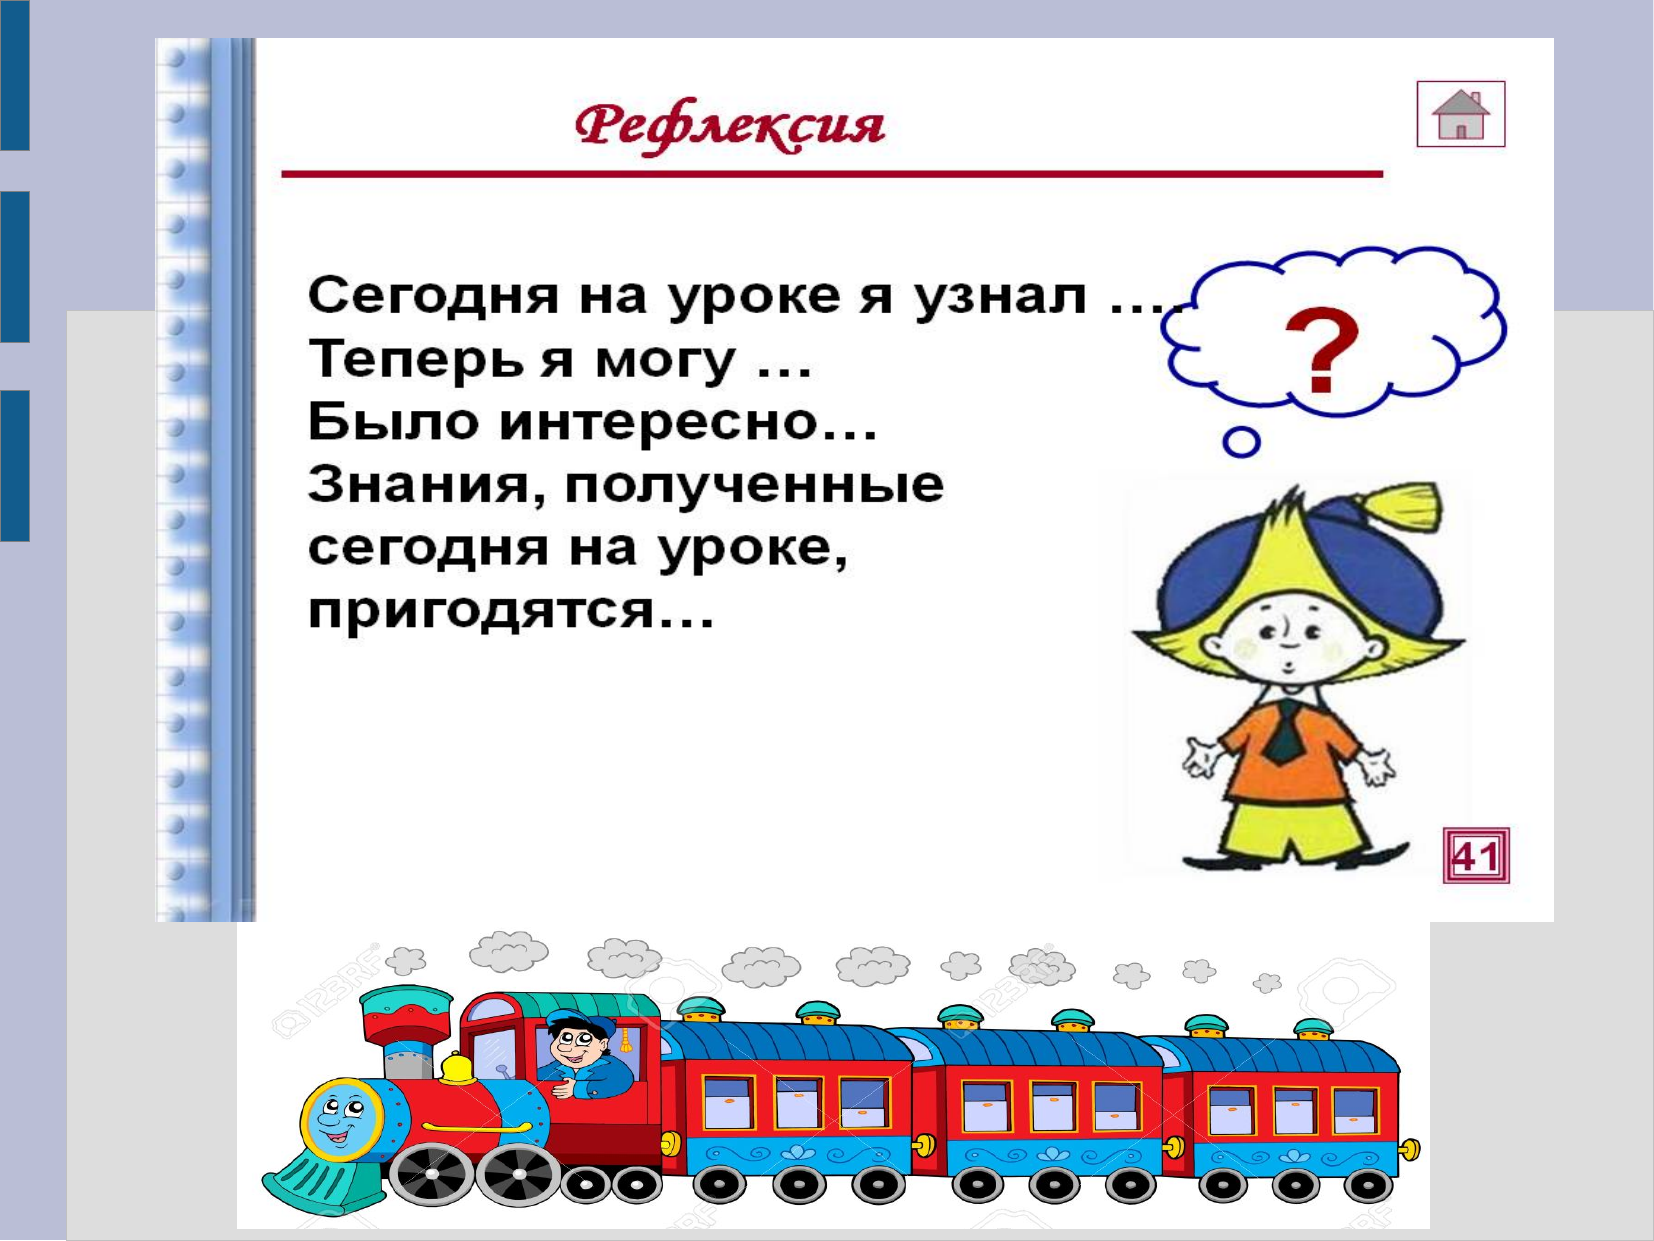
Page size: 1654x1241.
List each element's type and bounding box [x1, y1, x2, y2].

title [141, 0, 1554, 1241]
picture [155, 38, 1554, 1229]
